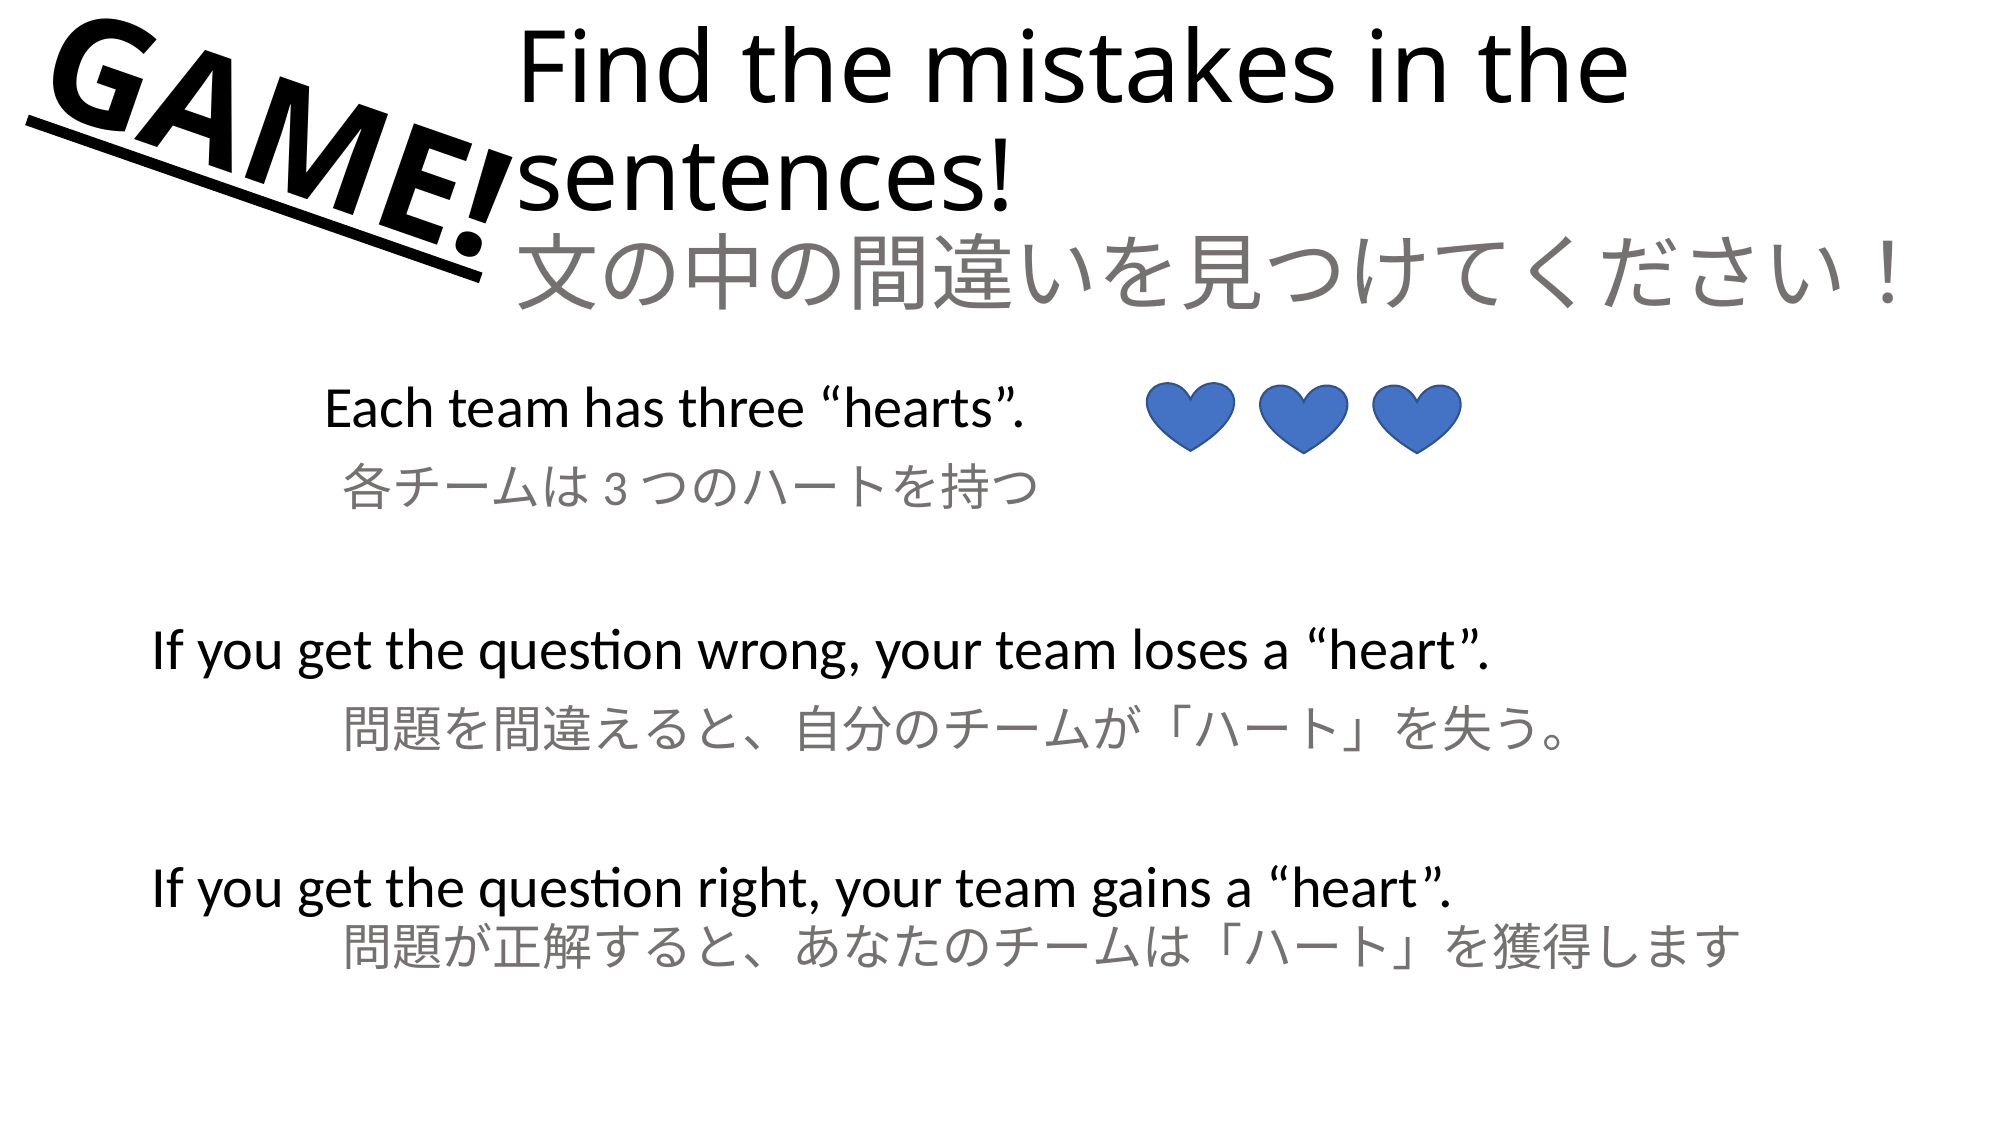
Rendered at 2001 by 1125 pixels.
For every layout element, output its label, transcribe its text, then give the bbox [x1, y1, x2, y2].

text_box [1373, 385, 1461, 454]
text_box If you get the question right, your team gains a “heart”. [136, 841, 2000, 928]
text_box [1146, 383, 1235, 451]
text_box Each team has three “hearts”. [309, 361, 1485, 448]
text_box [1260, 385, 1348, 454]
text_box 問題を間違えると、自分のチームが「ハート」を失う。 [327, 690, 2000, 766]
list GAME! [0, 0, 640, 361]
title Find the mistakes in the sentences! 文の中の間違いを見つけてください！ [500, 0, 2000, 339]
text_box 問題が正解すると、あなたのチームは「ハート」を獲得します [327, 907, 2000, 984]
text_box If you get the question wrong, your team loses a “heart”. [136, 603, 2000, 690]
text_box 各チームは3つのハートを持つ [327, 448, 1504, 525]
